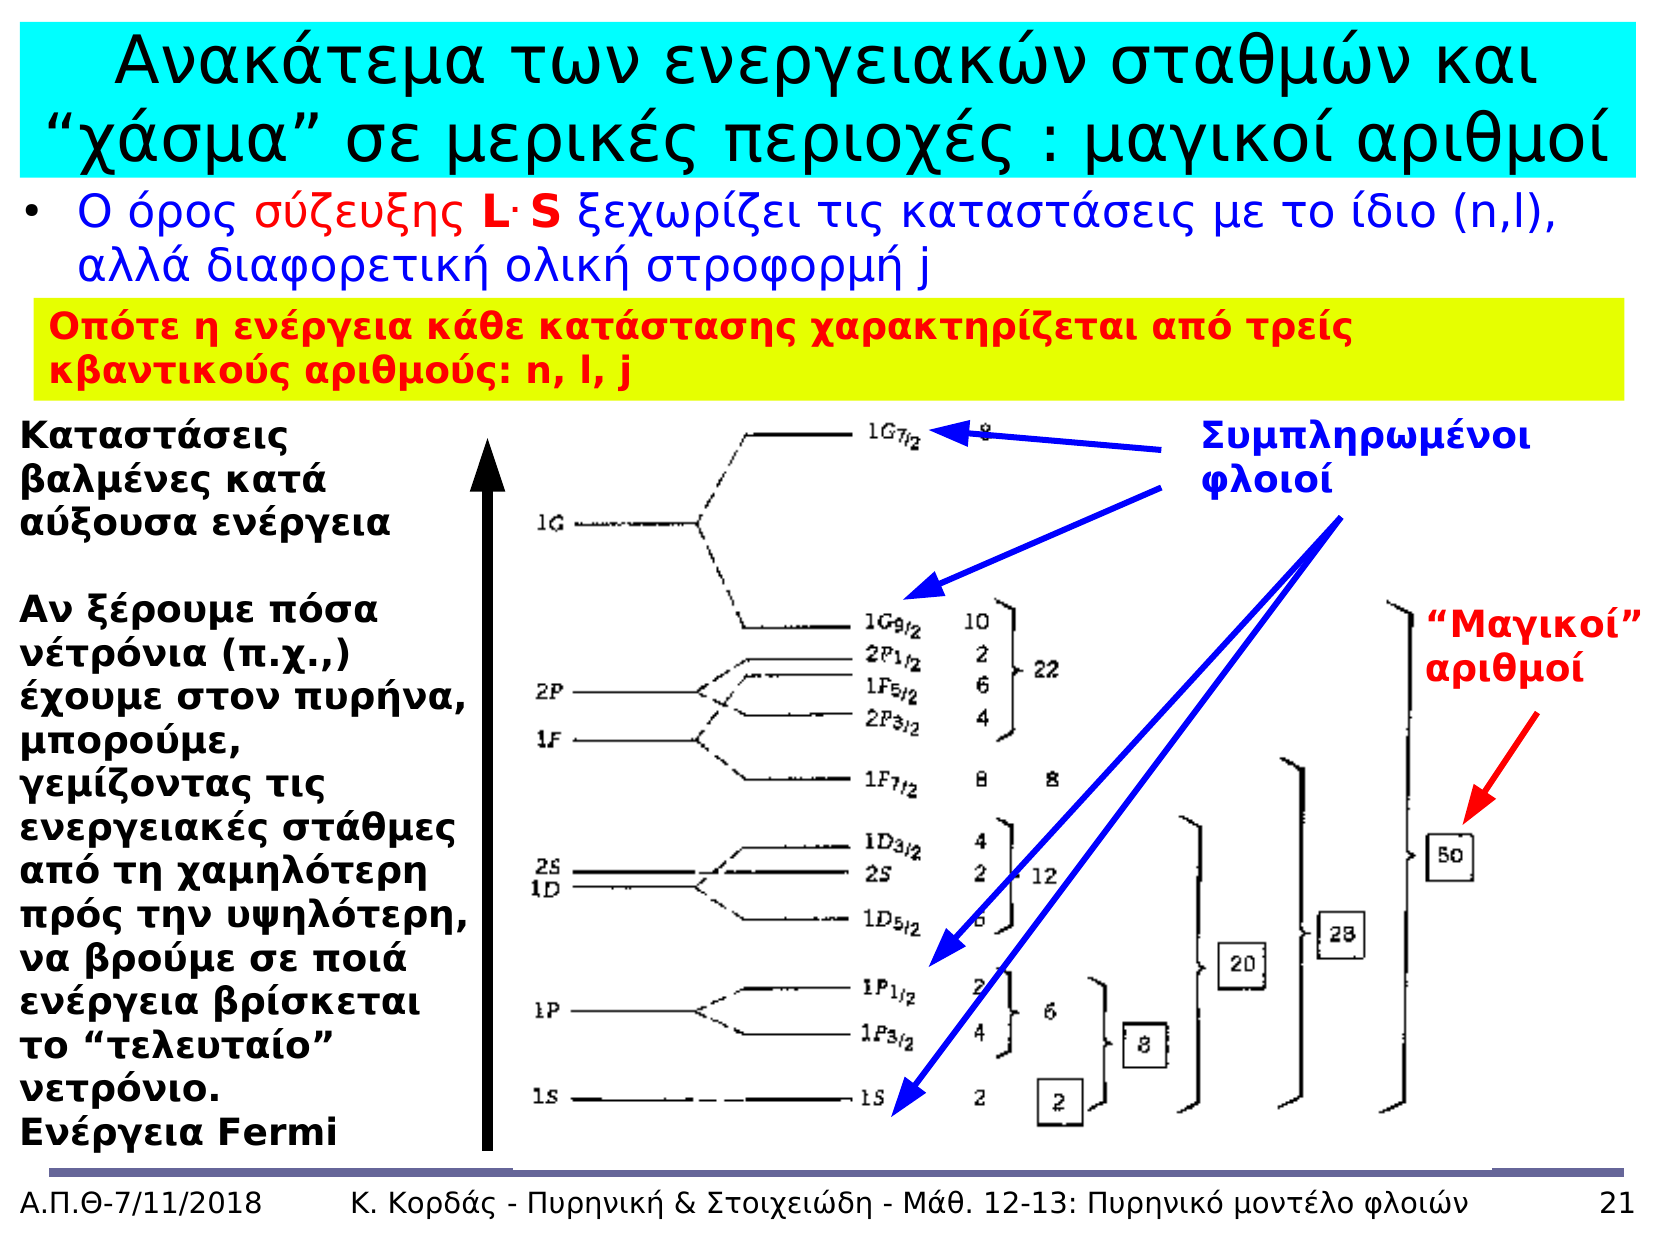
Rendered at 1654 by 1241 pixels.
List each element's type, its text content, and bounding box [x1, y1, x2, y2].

title Ανακάτεμα των ενεργειακών σταθμών και “χάσμα” σε μερικές περιοχές : μαγικοί αριθμοί [19, 21, 1636, 178]
picture [513, 404, 1492, 1170]
text_box Καταστάσεις βαλμένες κατά αύξουσα ενέργεια Αν ξέρουμε πόσα νέτρόνια (π.χ.,) έχουμε στον πυρήνα, μπορούμε, γεμίζοντας τις ενεργειακές στάθμες από τη χαμηλότερη πρός την υψηλότερη, να βρούμε σε ποιά ενέργεια βρίσκεται το “τελευταίο” νετρόνιο. Ενέργεια Fermi [4, 406, 490, 1170]
list Ο όρος σύζευξης L. S ξεχωρίζει τις καταστάσεις με το ίδιο (n,l), αλλά διαφορετική ολική στροφορμή j [5, 185, 1636, 294]
text_box “Μαγικοί” αριθμοί [1410, 595, 1654, 699]
text_box Οπότε η ενέργεια κάθε κατάστασης χαρακτηρίζεται από τρείς κβαντικούς αριθμούς: n, l, j [33, 297, 1625, 401]
text_box Συμπληρωμένοι φλοιοί [1185, 406, 1654, 510]
